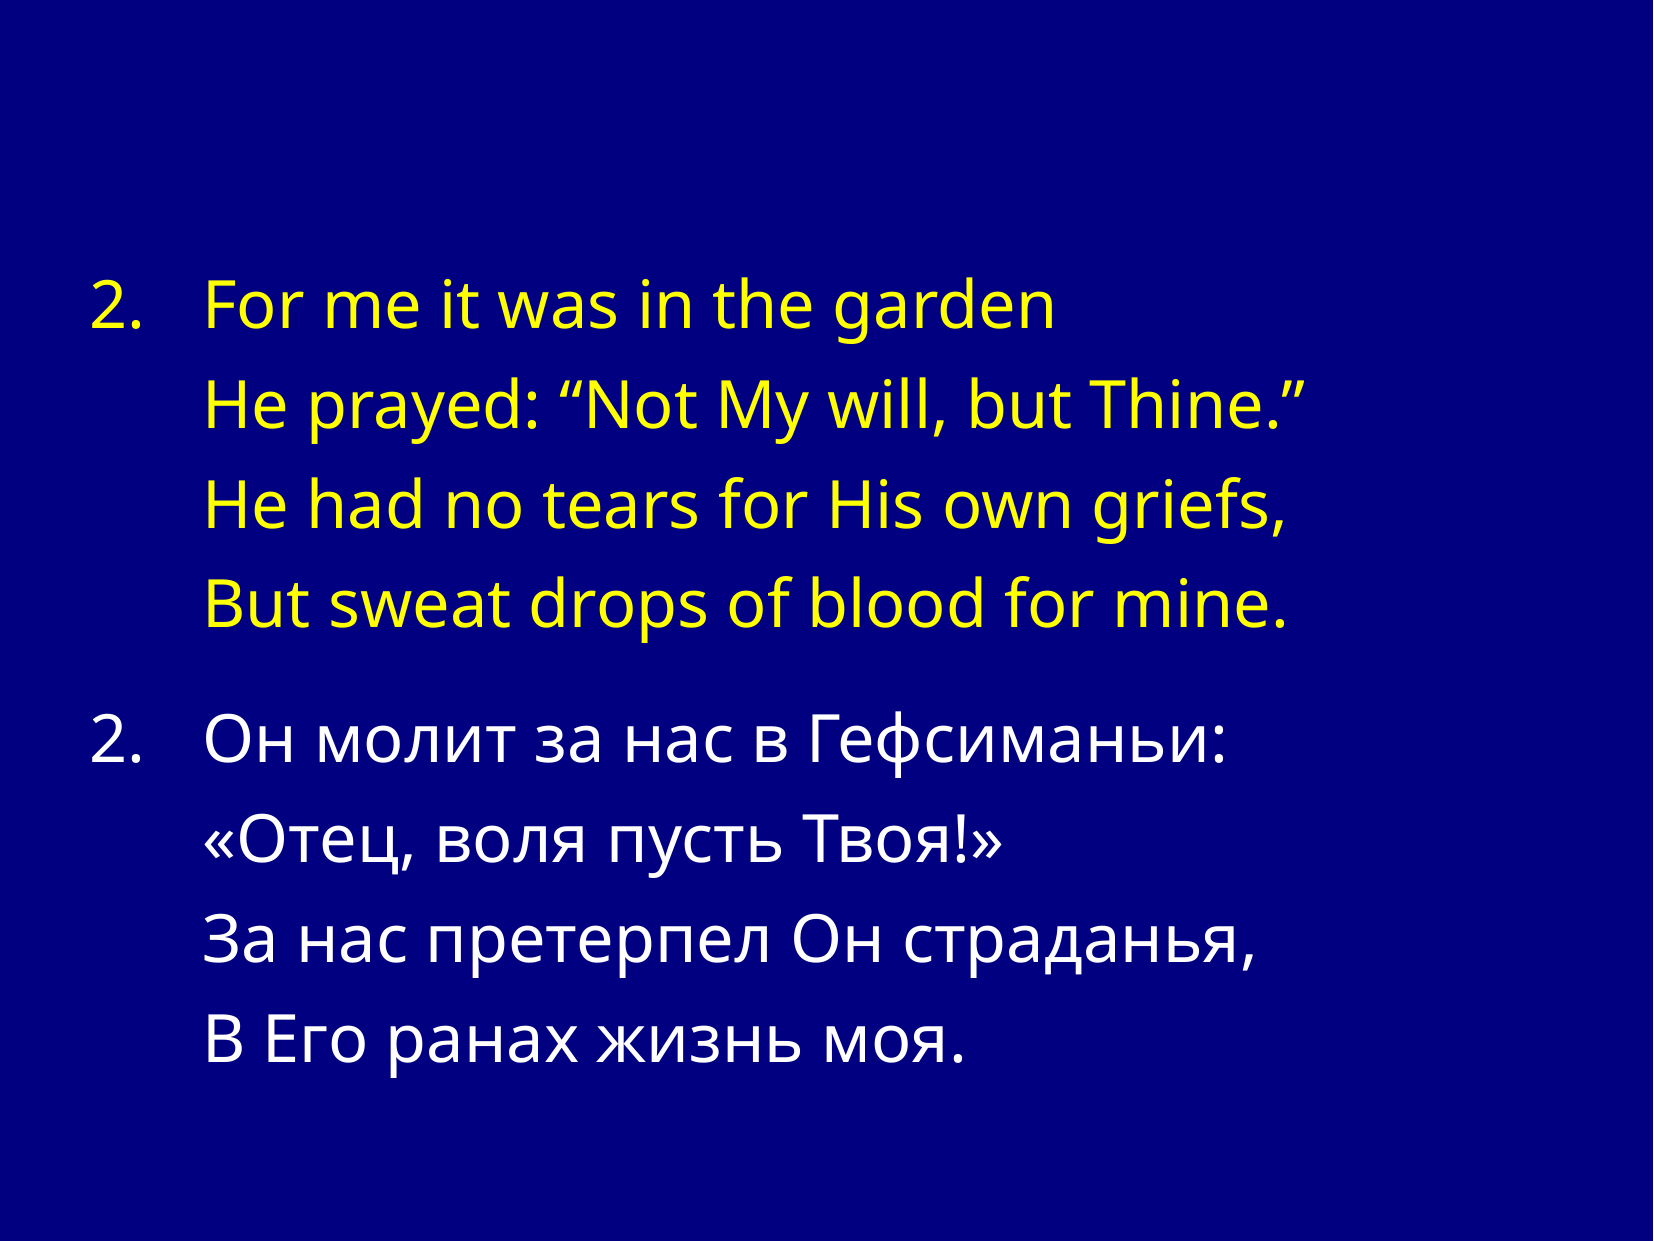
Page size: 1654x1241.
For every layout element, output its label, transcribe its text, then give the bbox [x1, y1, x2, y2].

text_box 2. Он молит за нас в Гефсиманьи: «Отец, воля пусть Твоя!» За нас претерпел Он страданья, В Его ранах жизнь моя. [75, 675, 1576, 1163]
text_box 2. For me it was in the garden He prayed: “Not My will, but Thine.” He had no tears for His own griefs, But sweat drops of blood for mine. [75, 150, 1576, 638]
